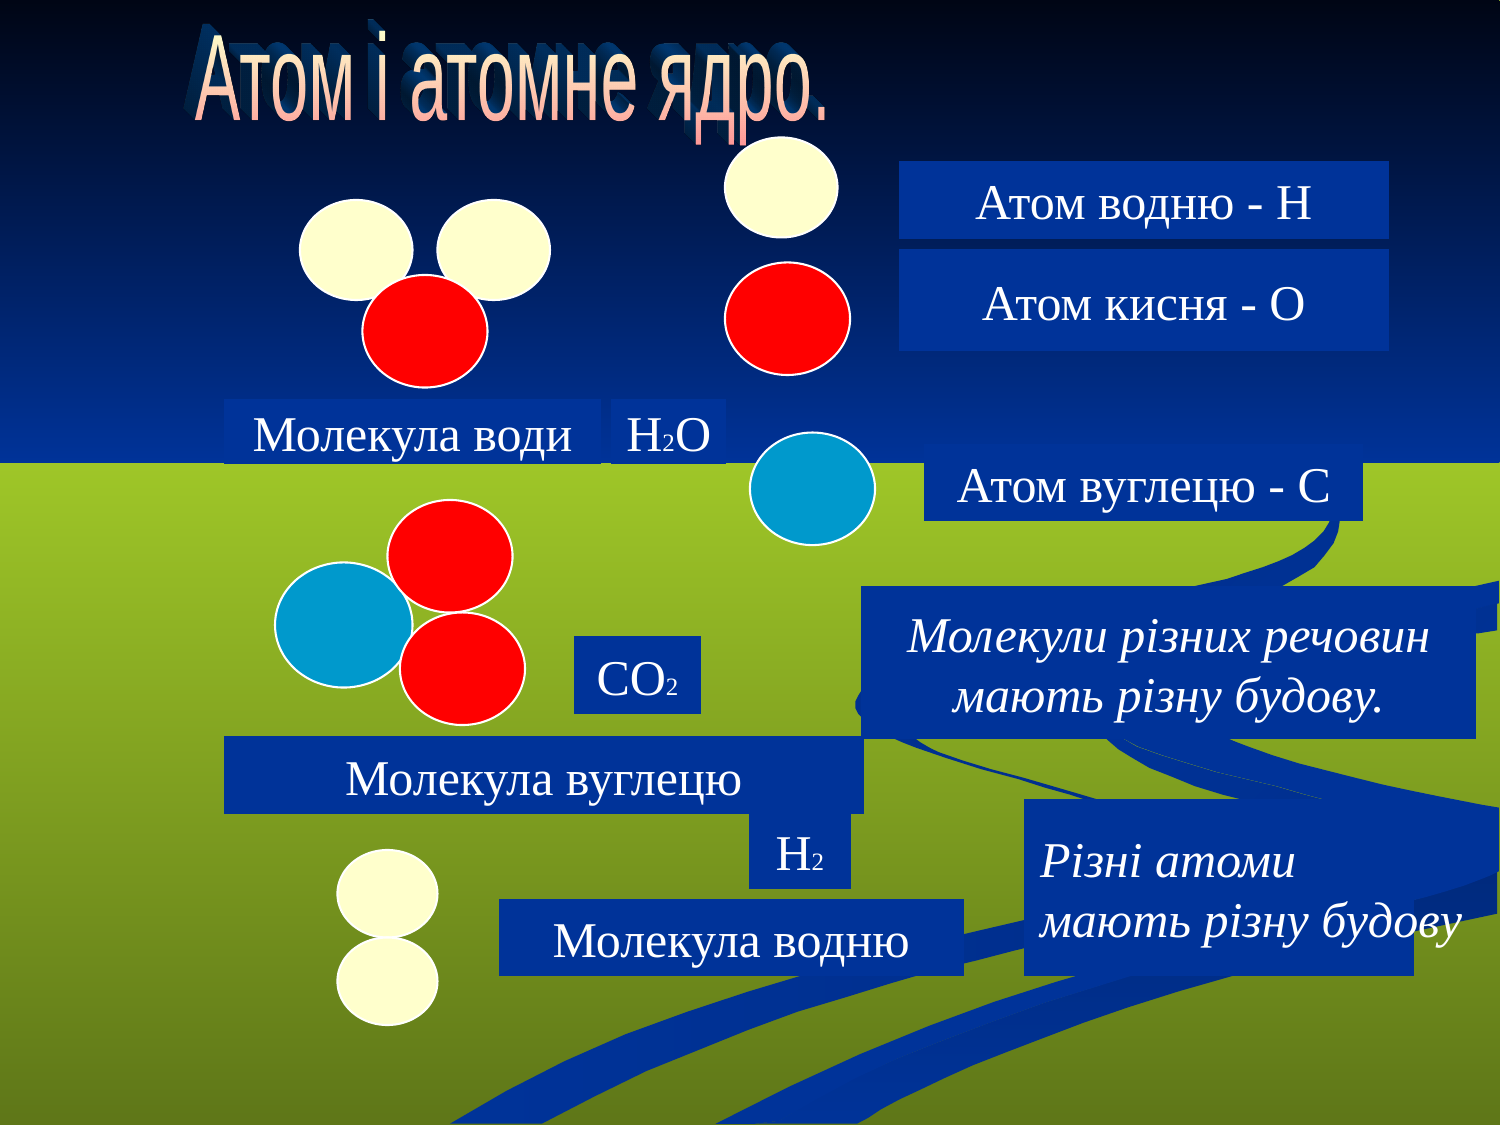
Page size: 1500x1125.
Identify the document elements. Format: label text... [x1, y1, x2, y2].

text_box [275, 499, 526, 726]
text_box Молекули різних речовин мають різну будову. [863, 587, 1475, 738]
text_box Молекула водню [500, 900, 963, 975]
text_box Молекула води [225, 400, 600, 463]
text_box Атом вуглецю - С [925, 445, 1362, 520]
text_box Атом кисня - О [900, 250, 1388, 350]
text_box [749, 432, 876, 546]
text_box Різні атоми мають різну будову [1025, 800, 1413, 975]
text_box [337, 849, 438, 1026]
text_box [724, 262, 851, 376]
text_box [724, 137, 838, 238]
text_box H2O [612, 400, 725, 463]
text_box Молекула вуглецю [225, 737, 863, 813]
text_box Атом водню - Н [900, 163, 1388, 238]
text_box [299, 199, 550, 388]
text_box Н2 [750, 812, 850, 888]
text_box СО2 [575, 638, 700, 713]
